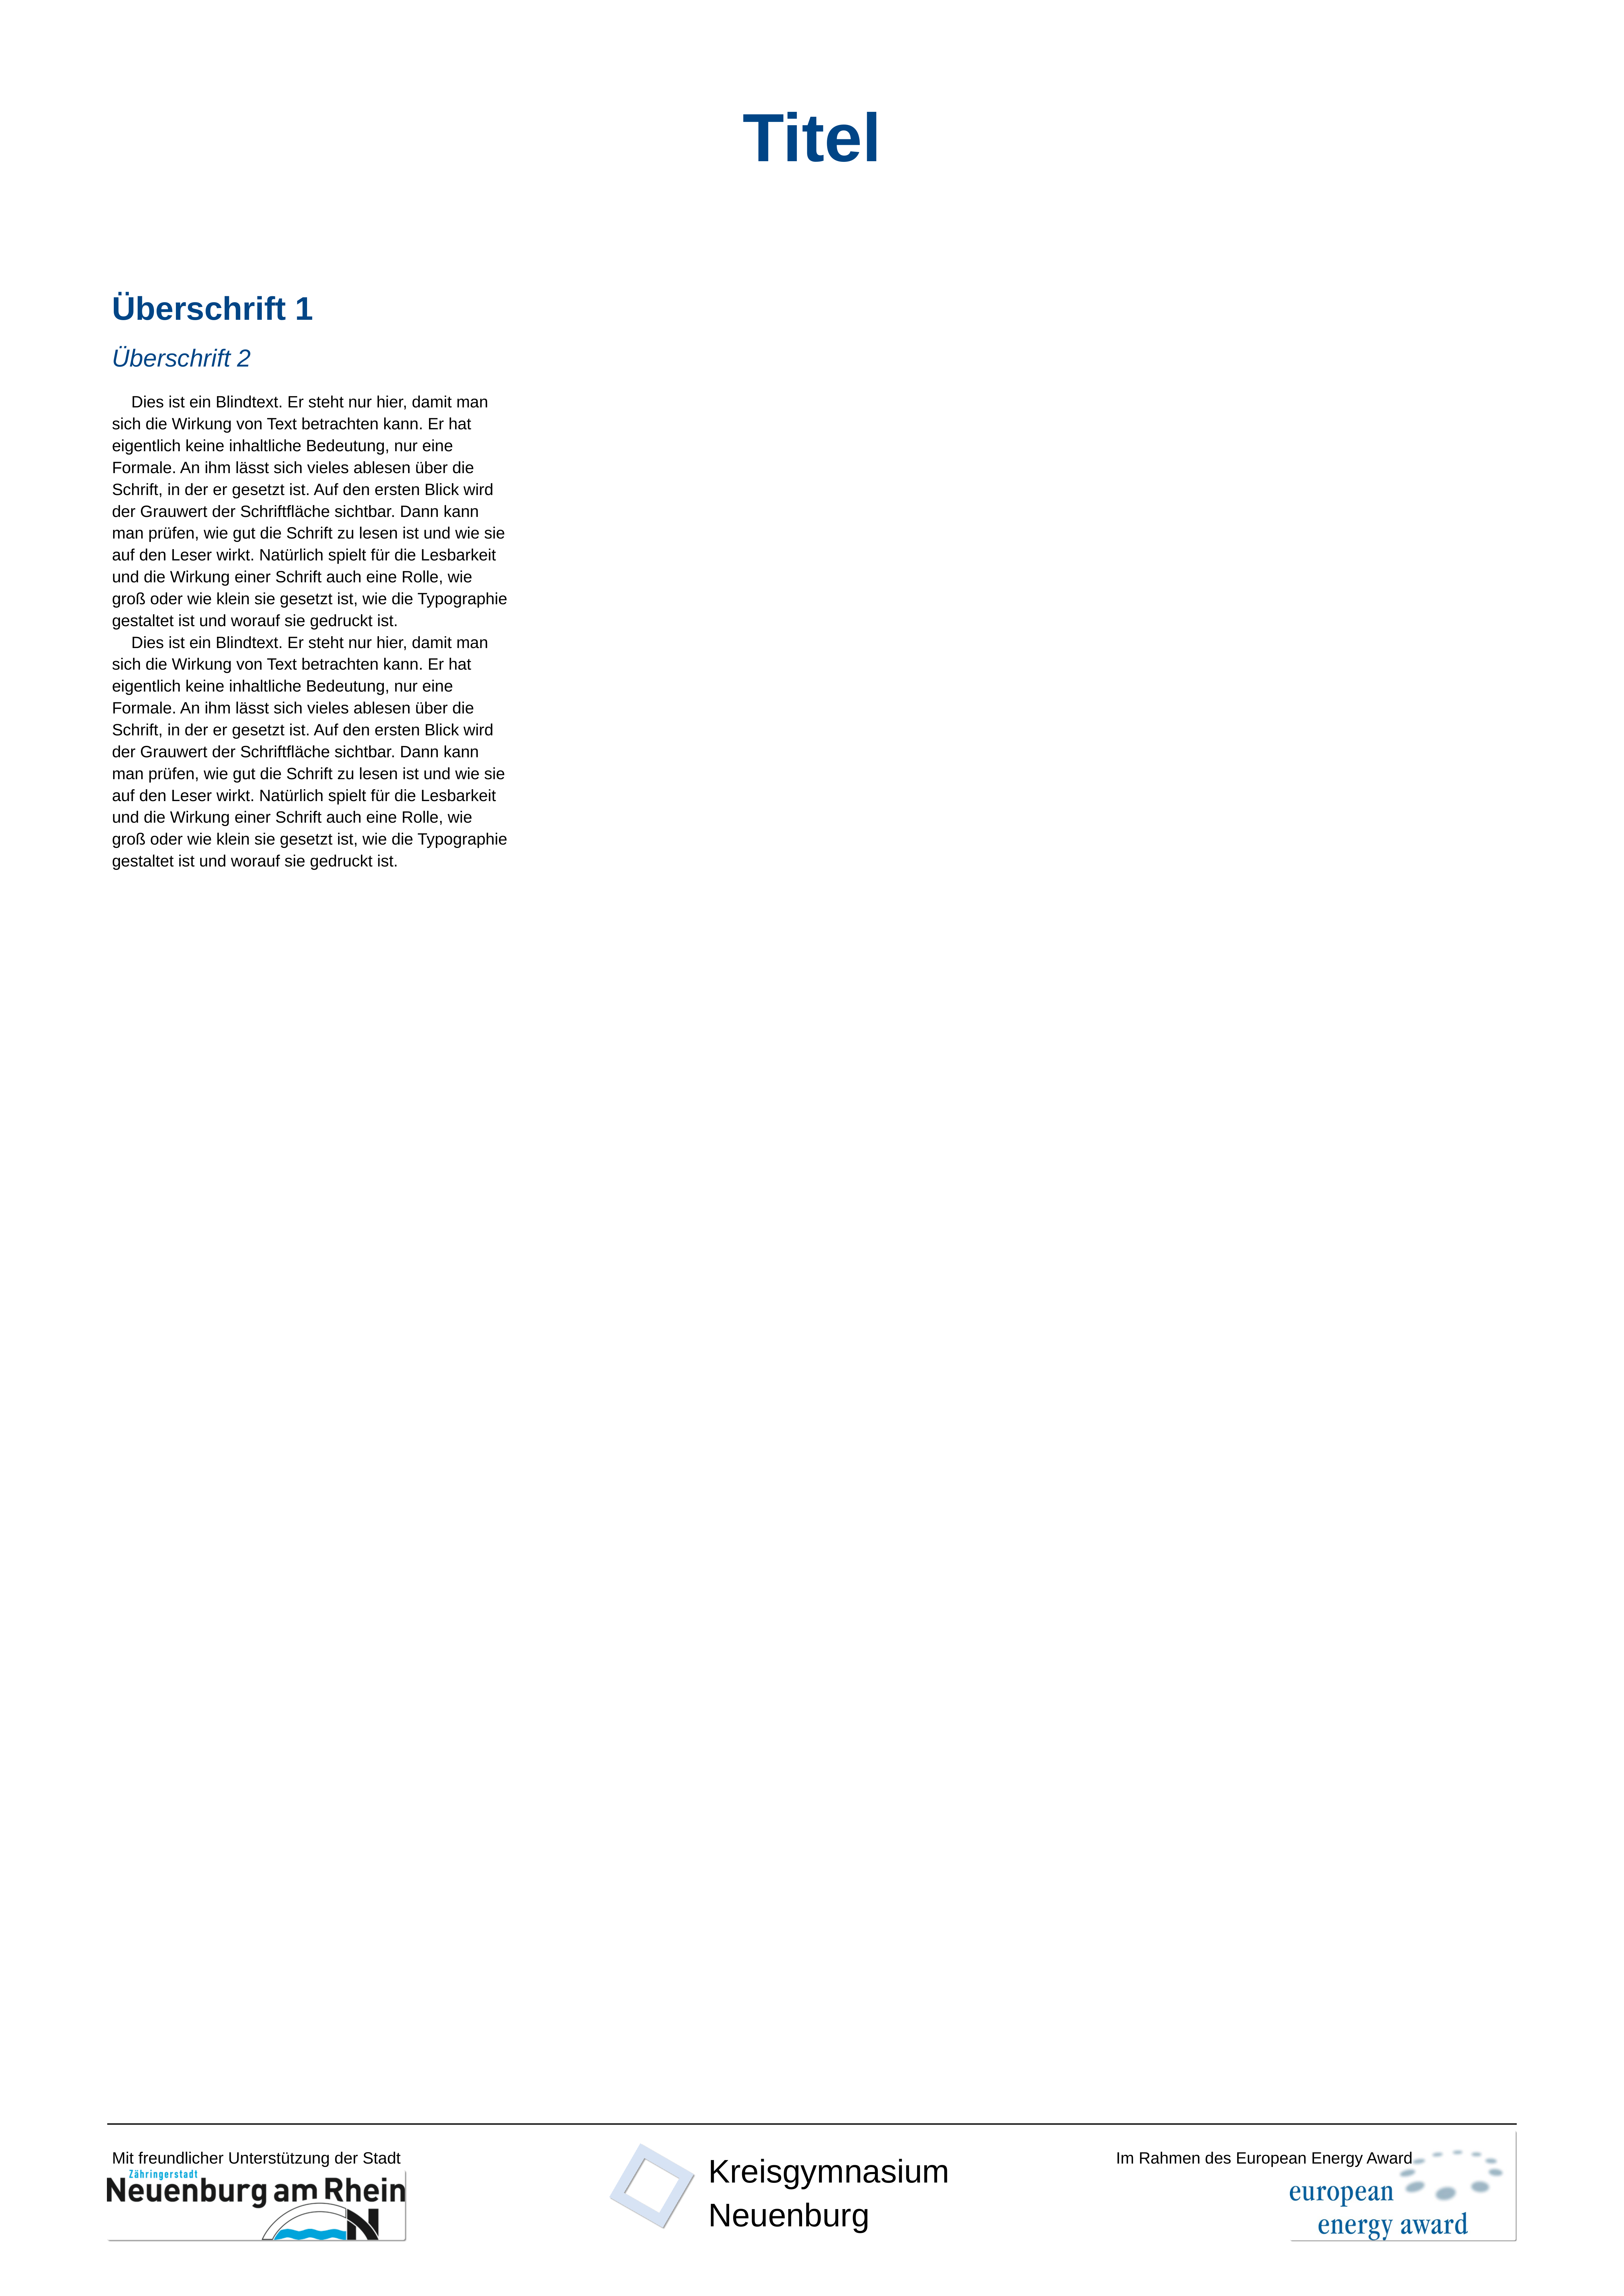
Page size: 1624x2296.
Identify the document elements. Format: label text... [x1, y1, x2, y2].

text_box Titel [107, 97, 1517, 261]
picture [1290, 2131, 1517, 2143]
text_box Mit freundlicher Unterstützung der Stadt [107, 2143, 513, 2166]
text_box Überschrift 1 [107, 288, 513, 330]
text_box Im Rahmen des European Energy Award [1111, 2143, 1517, 2166]
picture [1290, 2166, 1517, 2241]
text_box Überschrift 2 [107, 342, 512, 374]
text_box Dies ist ein Blindtext. Er steht nur hier, damit man sich die Wirkung von Text betrachten kann. Er hat eigentlich keine inhaltliche Bedeutung, nur eine Formale. An ihm lässt sich vieles ablesen über die Schrift, in der er gesetzt ist. Auf den ersten Blick wird der Grauwert der Schriftfläche sichtbar. Dann kann man prüfen, wie gut die Schrift zu lesen ist und wie sie auf den Leser wirkt. Natürlich spielt für die Lesbarkeit und die Wirkung einer Schrift auch eine Rolle, wie groß oder wie klein sie gesetzt ist, wie die Typographie gestaltet ist und worauf sie gedruckt ist. Dies ist ein Blindtext. Er steht nur hier, damit man sich die Wirkung von Text betrachten kann. Er hat eigentlich keine inhaltliche Bedeutung, nur eine Formale. An ihm lässt sich vieles ablesen über die Schrift, in der er gesetzt ist. Auf den ersten Blick wird der Grauwert der Schriftfläche sichtbar. Dann kann man prüfen, wie gut die Schrift zu lesen ist und wie sie auf den Leser wirkt. Natürlich spielt für die Lesbarkeit und die Wirkung einer Schrift auch eine Rolle, wie groß oder wie klein sie gesetzt ist, wie die Typographie gestaltet ist und worauf sie gedruckt ist. [107, 387, 513, 869]
picture [609, 2143, 696, 2230]
picture [107, 2170, 406, 2241]
text_box Kreisgymnasium Neuenburg [703, 2143, 1005, 2229]
